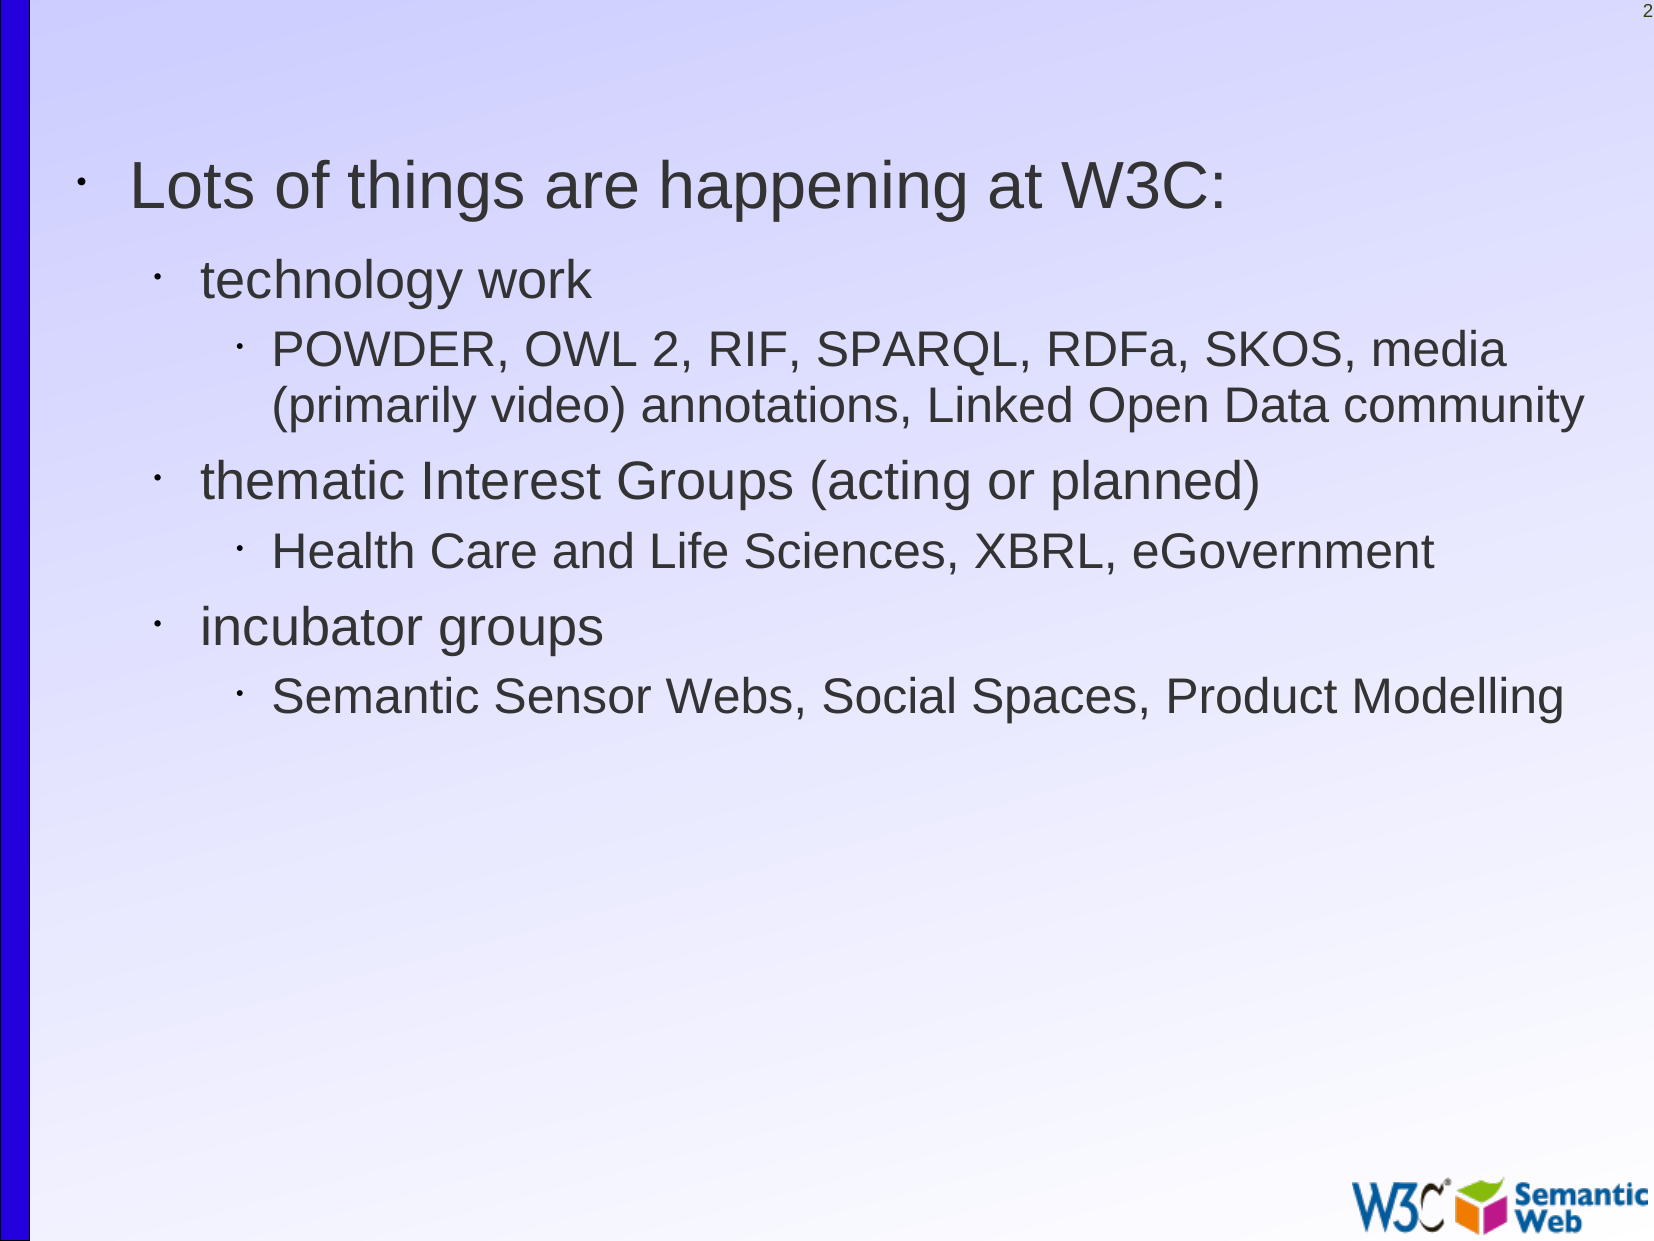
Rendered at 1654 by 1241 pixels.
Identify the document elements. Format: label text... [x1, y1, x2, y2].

list Lots of things are happening at W3C: technology work POWDER, OWL 2, RIF, SPARQL, RDFa, SKOS, media (primarily video) annotations, Linked Open Data community thematic Interest Groups (acting or planned) Health Care and Life Sciences, XBRL, eGovernment incubator groups Semantic Sensor Webs, Social Spaces, Product Modelling [59, 147, 1642, 1134]
picture [1352, 1175, 1648, 1235]
